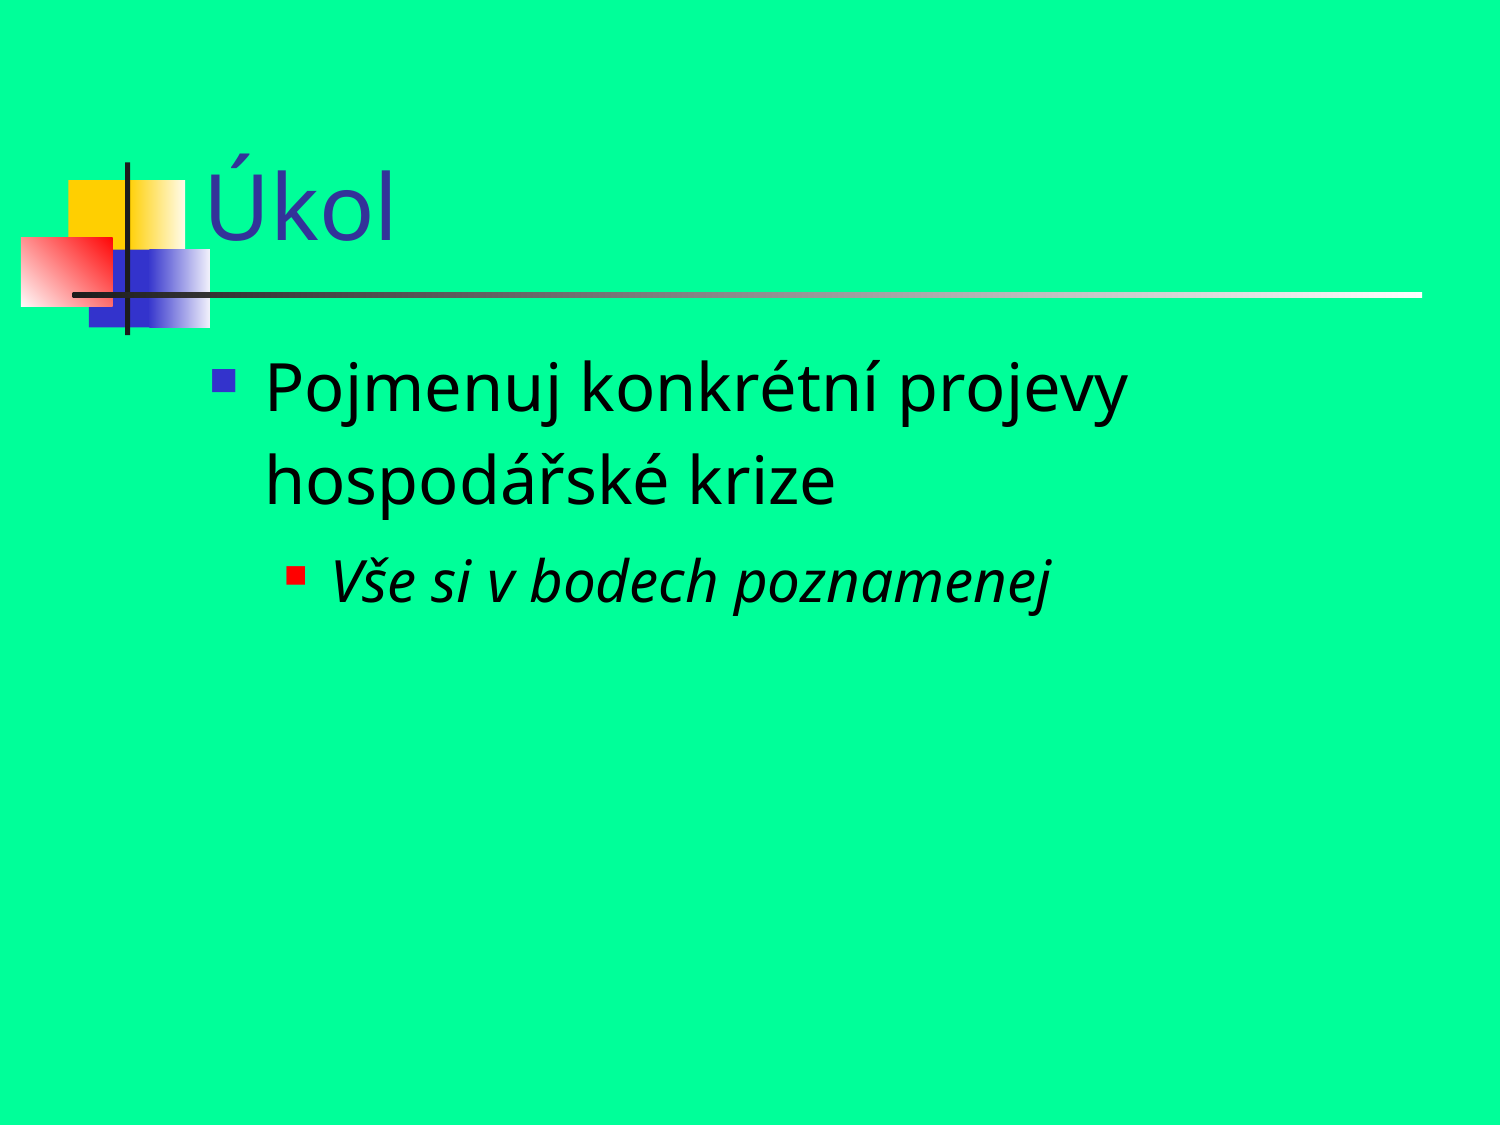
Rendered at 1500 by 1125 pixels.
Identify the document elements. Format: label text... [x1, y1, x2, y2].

list Pojmenuj konkrétní projevy hospodářské krize Vše si v bodech poznamenej [193, 330, 1469, 1125]
title Úkol [188, 35, 1467, 276]
